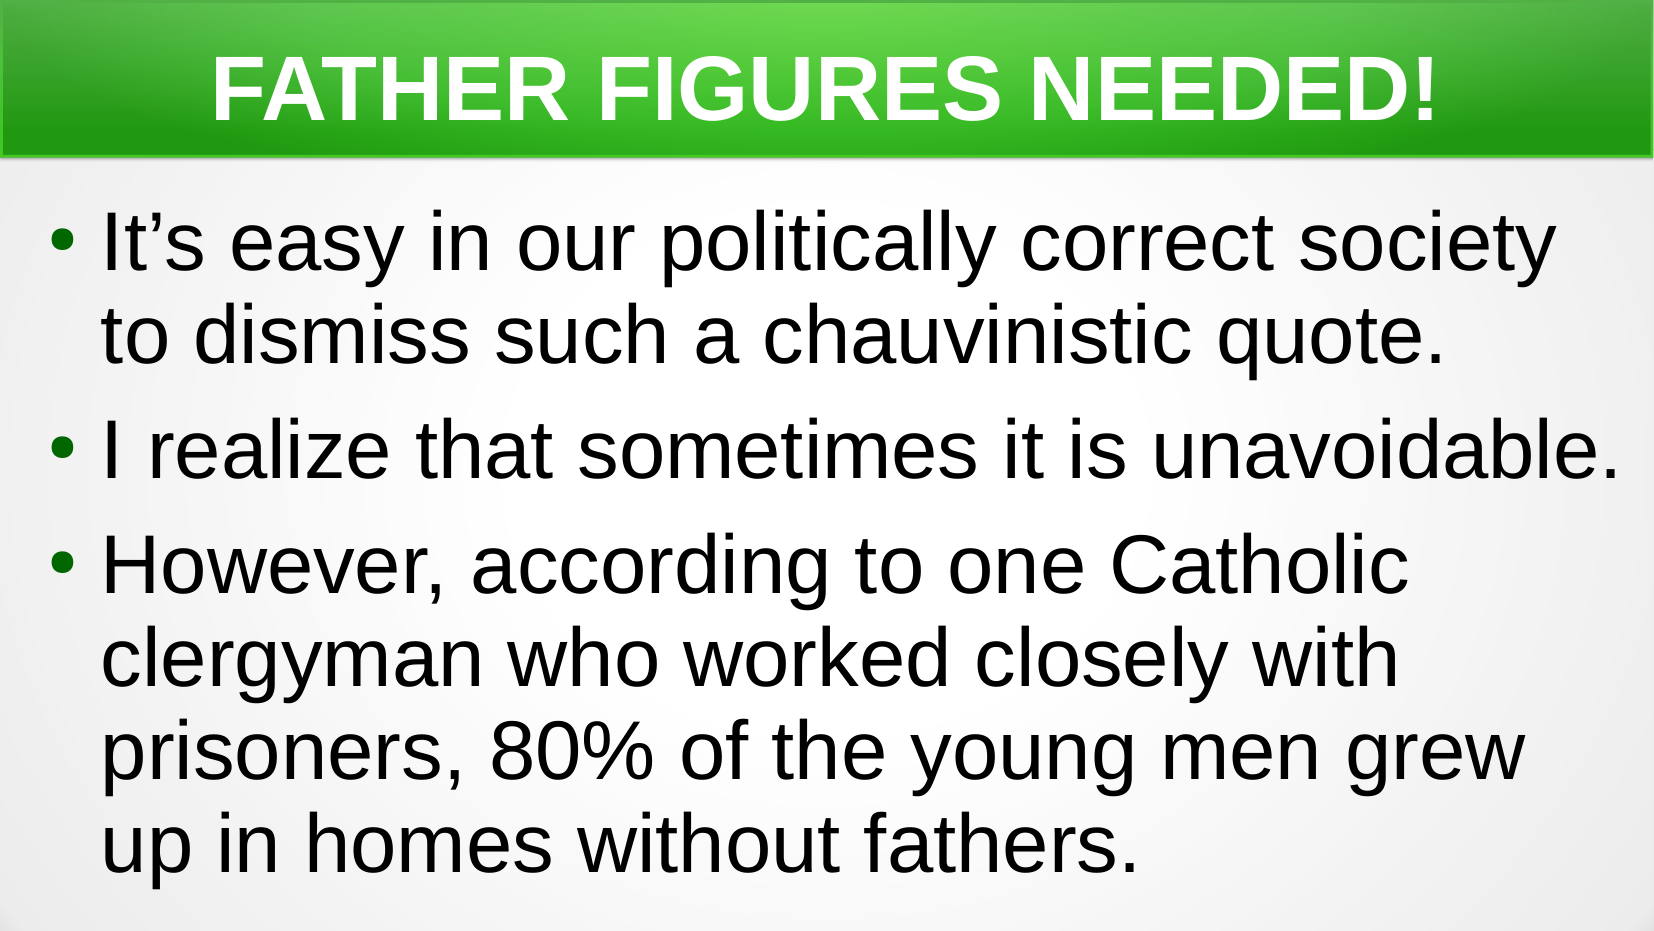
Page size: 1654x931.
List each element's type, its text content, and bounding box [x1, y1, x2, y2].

list It’s easy in our politically correct society to dismiss such a chauvinistic quote. I realize that sometimes it is unavoidable. However, according to one Catholic clergyman who worked closely with prisoners, 80% of the young men grew up in homes without fathers. [30, 195, 1636, 901]
title FATHER FIGURES NEEDED! [82, 35, 1571, 142]
